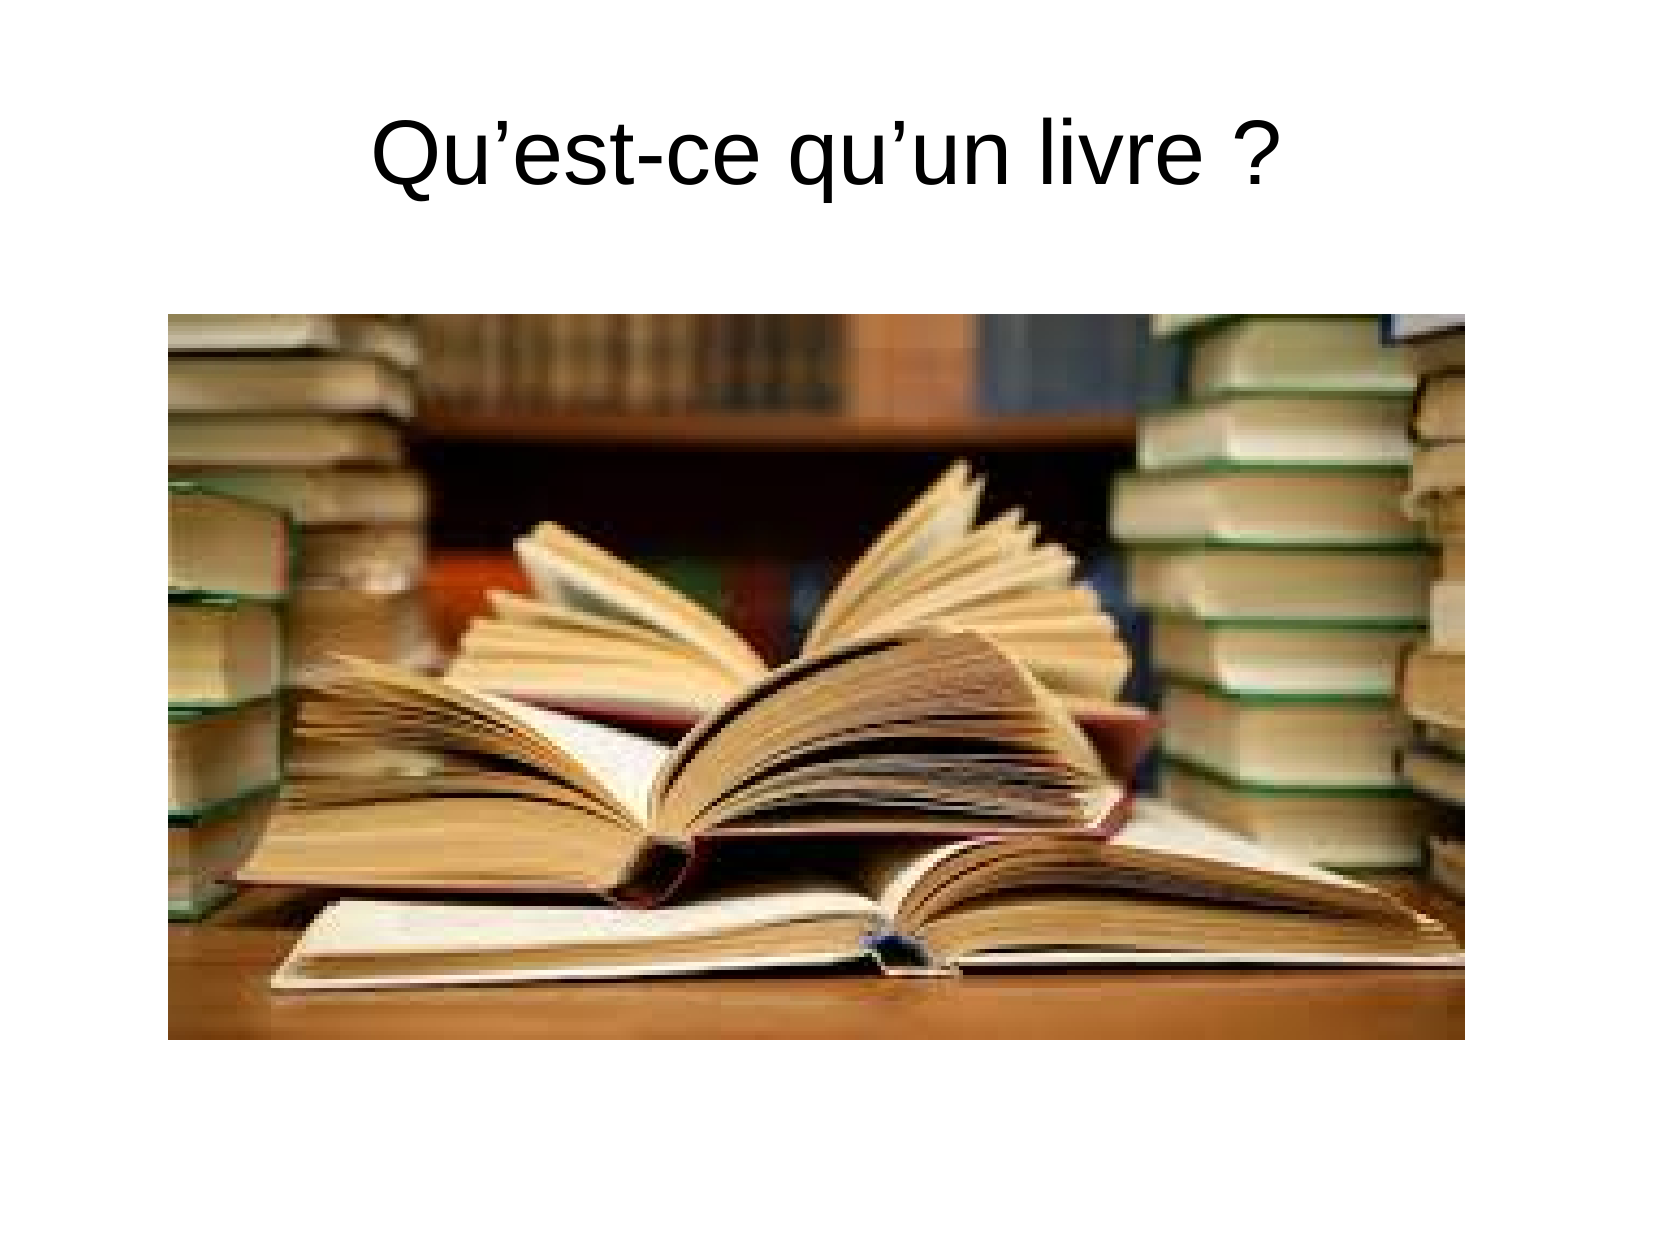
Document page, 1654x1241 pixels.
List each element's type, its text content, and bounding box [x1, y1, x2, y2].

title Qu’est-ce qu’un livre ? [82, 49, 1571, 257]
picture [168, 314, 1465, 1040]
